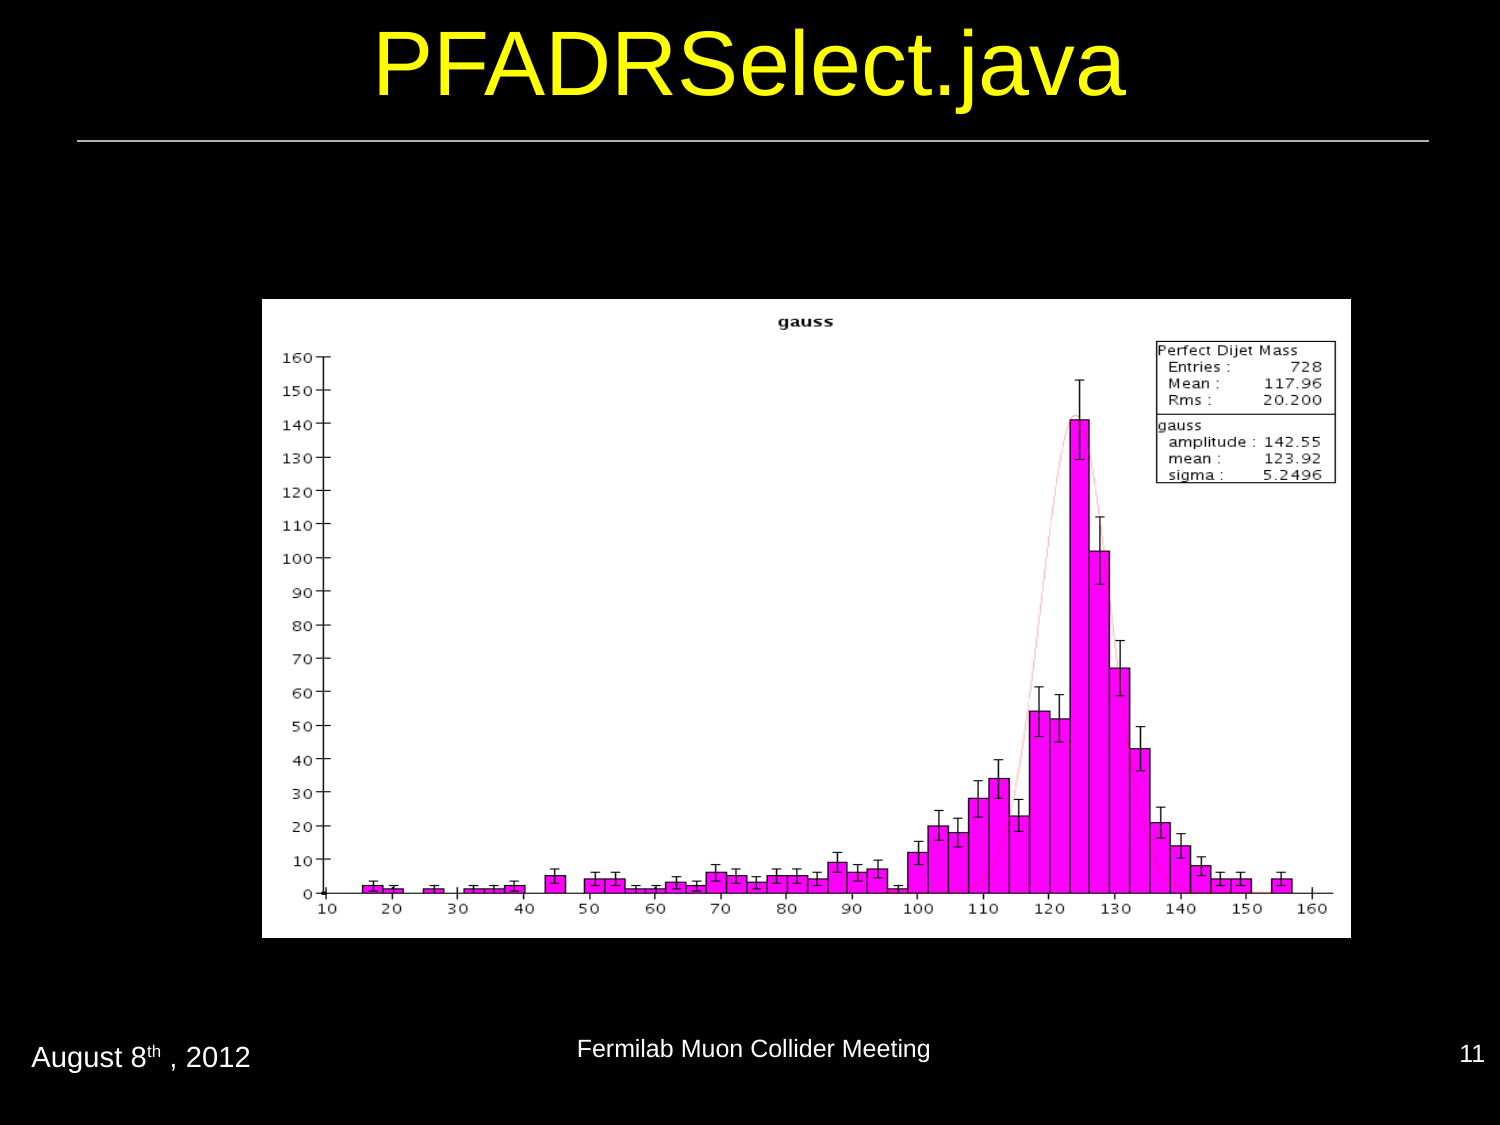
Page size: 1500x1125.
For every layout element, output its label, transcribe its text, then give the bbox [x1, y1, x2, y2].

picture [262, 299, 1351, 938]
title PFADRSelect.java [75, 0, 1425, 150]
